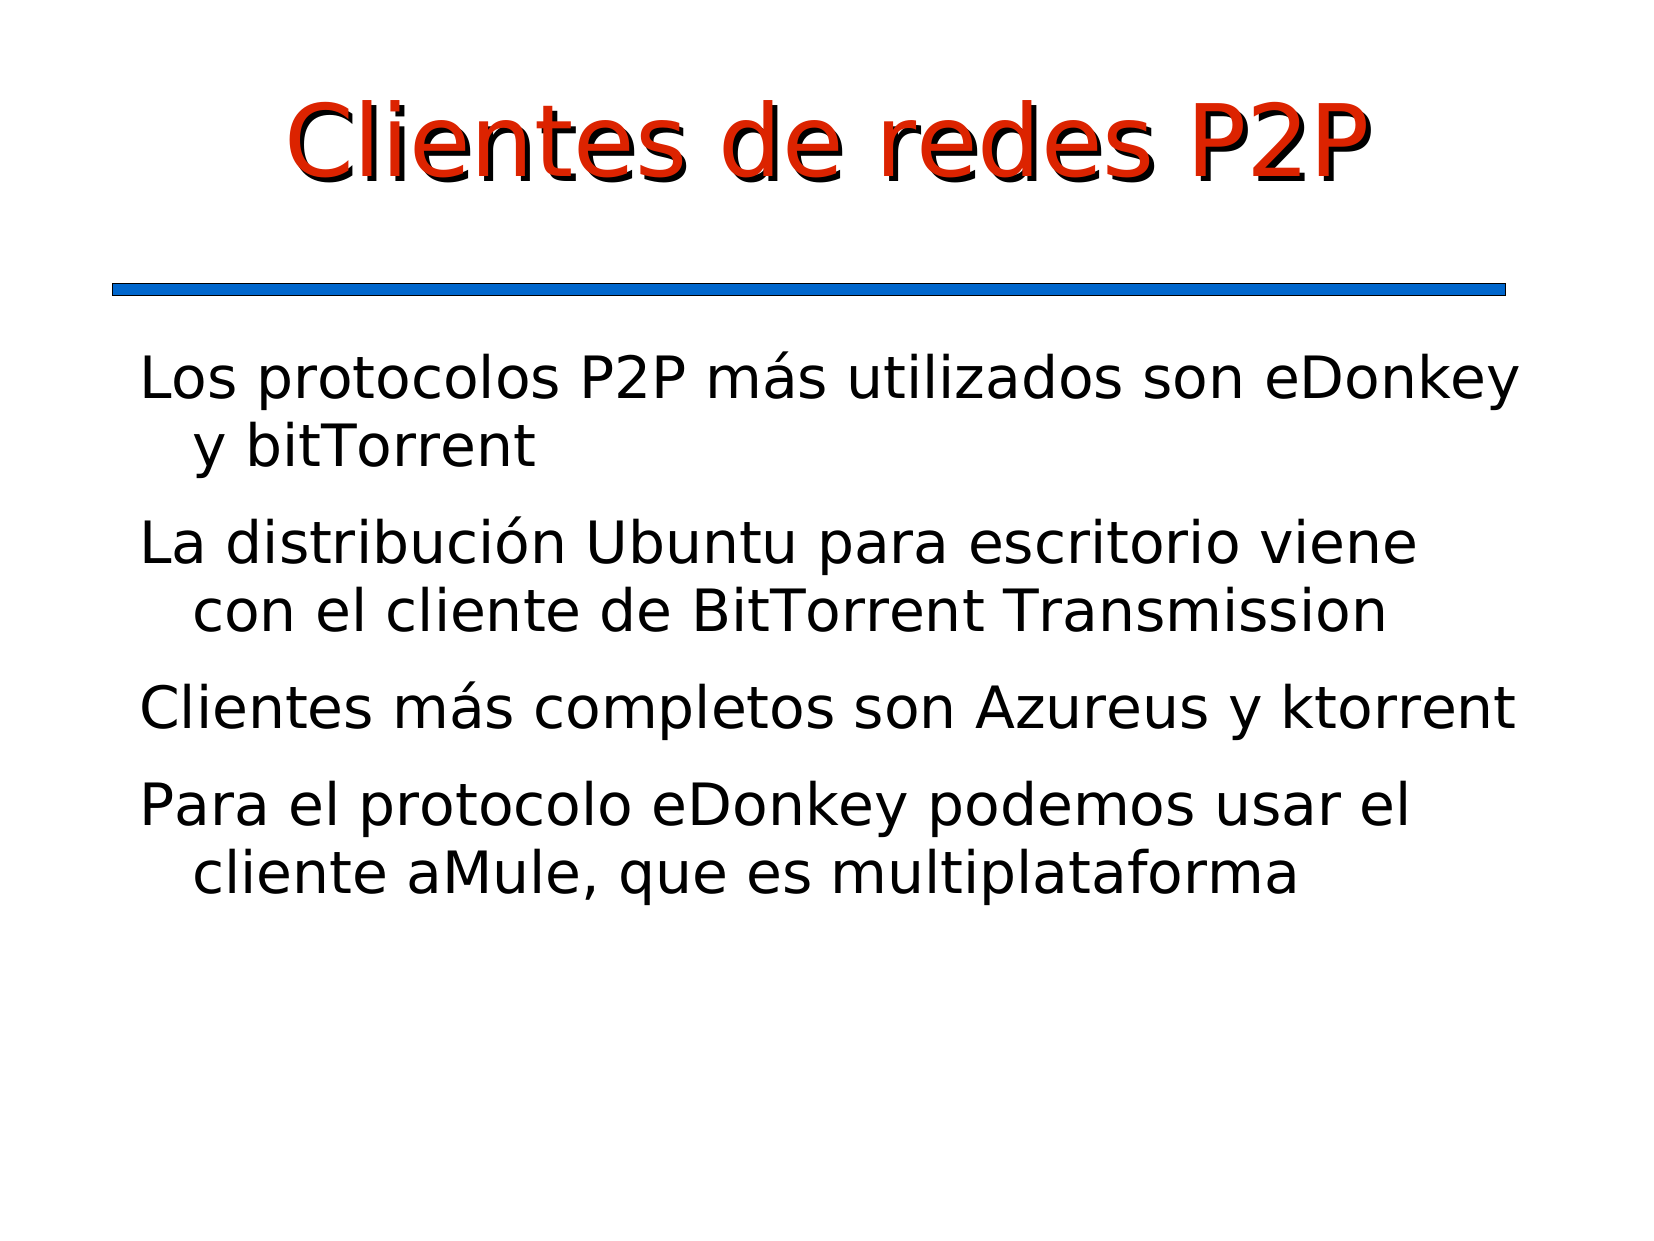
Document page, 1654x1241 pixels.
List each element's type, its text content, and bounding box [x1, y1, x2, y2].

title Clientes de redes P2P [121, 37, 1534, 246]
list Los protocolos P2P más utilizados son eDonkey y bitTorrent La distribución Ubuntu para escritorio viene con el cliente de BitTorrent Transmission Clientes más completos son Azureus y ktorrent Para el protocolo eDonkey podemos usar el cliente aMule, que es multiplataforma [121, 344, 1534, 1127]
